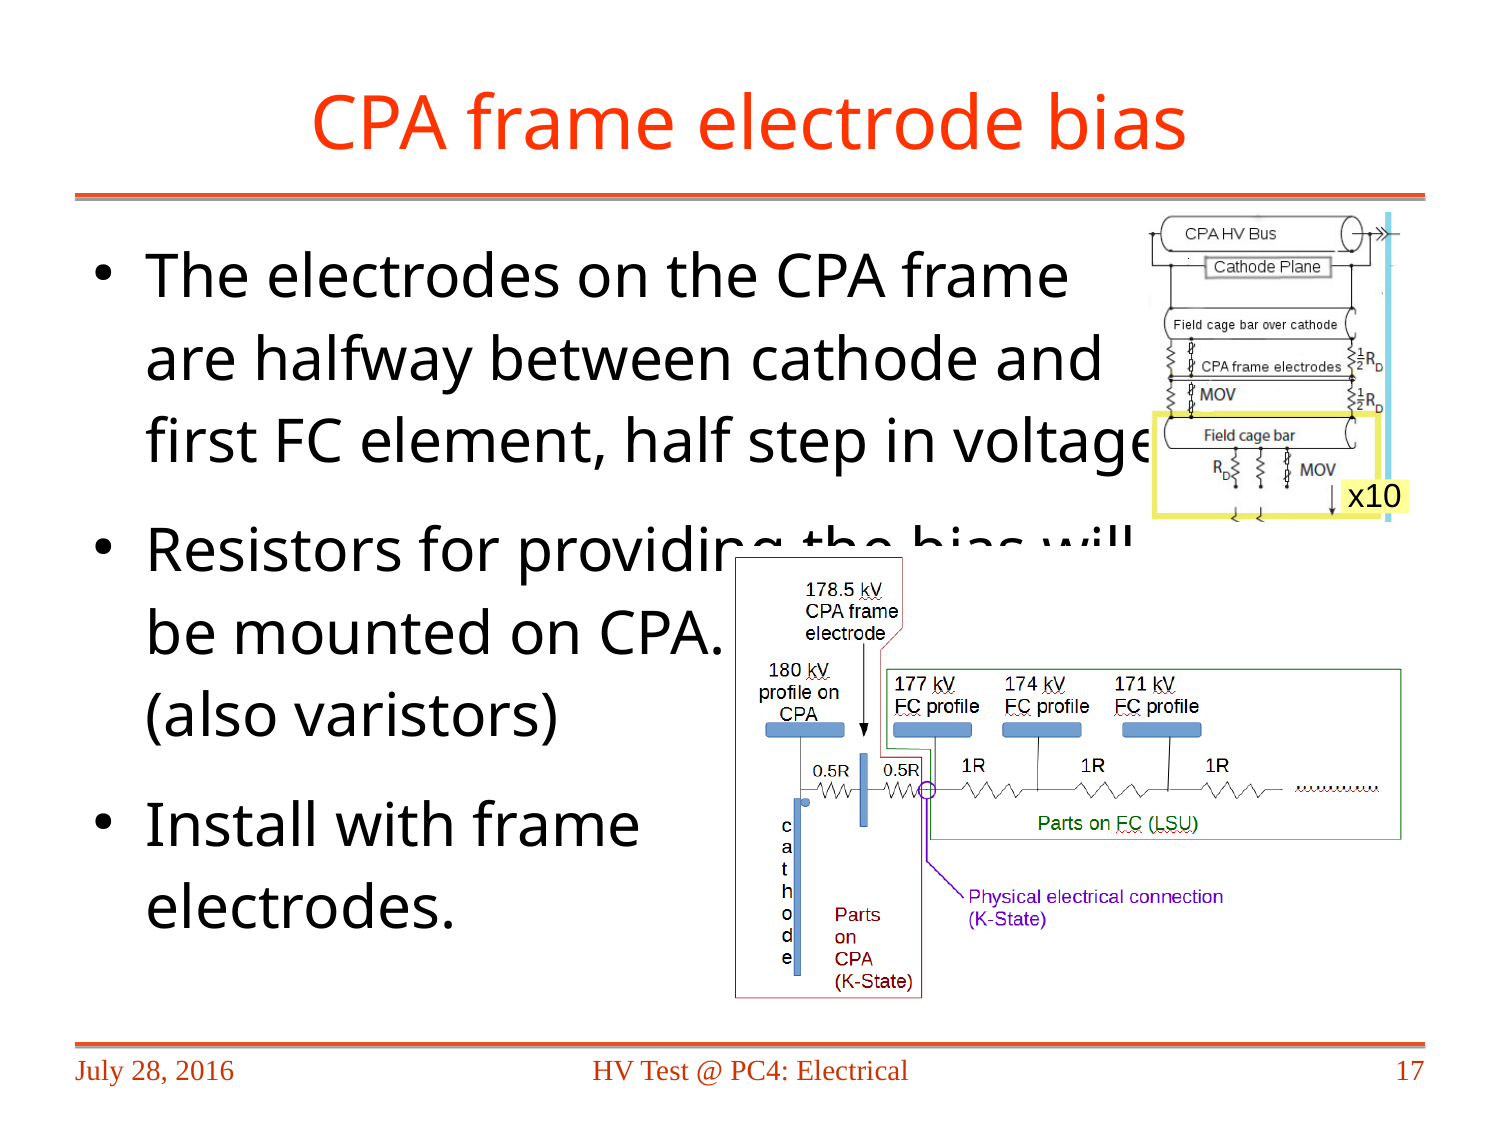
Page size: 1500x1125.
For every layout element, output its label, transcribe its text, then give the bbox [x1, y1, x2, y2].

title CPA frame electrode bias [75, 44, 1425, 196]
list The electrodes on the CPA frame are halfway between cathode and first FC element, half step in voltage. Resistors for providing the bias will be mounted on CPA. (also varistors) Install with frame electrodes. [75, 232, 1425, 1002]
text_box x10 [1340, 479, 1409, 514]
picture [1148, 212, 1401, 522]
picture [724, 546, 1413, 1011]
